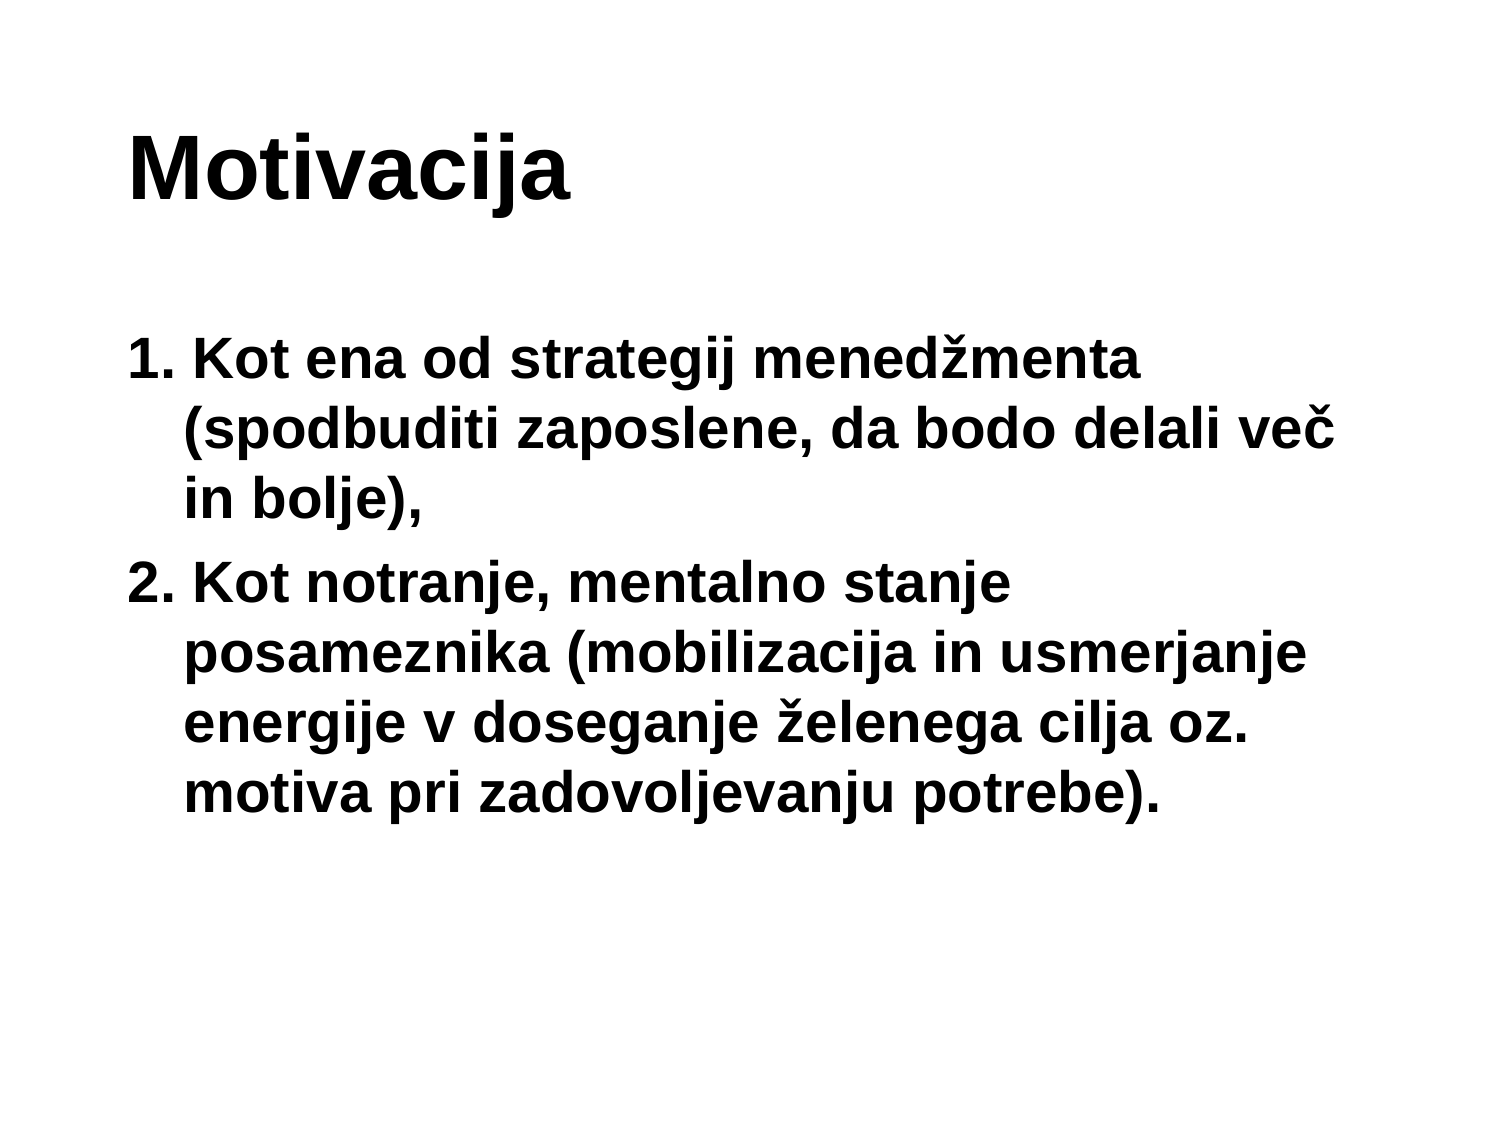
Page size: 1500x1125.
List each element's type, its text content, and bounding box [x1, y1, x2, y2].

list 1. Kot ena od strategij menedžmenta (spodbuditi zaposlene, da bodo delali več in bolje), 2. Kot notranje, mentalno stanje posameznika (mobilizacija in usmerjanje energije v doseganje želenega cilja oz. motiva pri zadovoljevanju potrebe). [112, 312, 1388, 1002]
title Motivacija [112, 37, 1388, 225]
